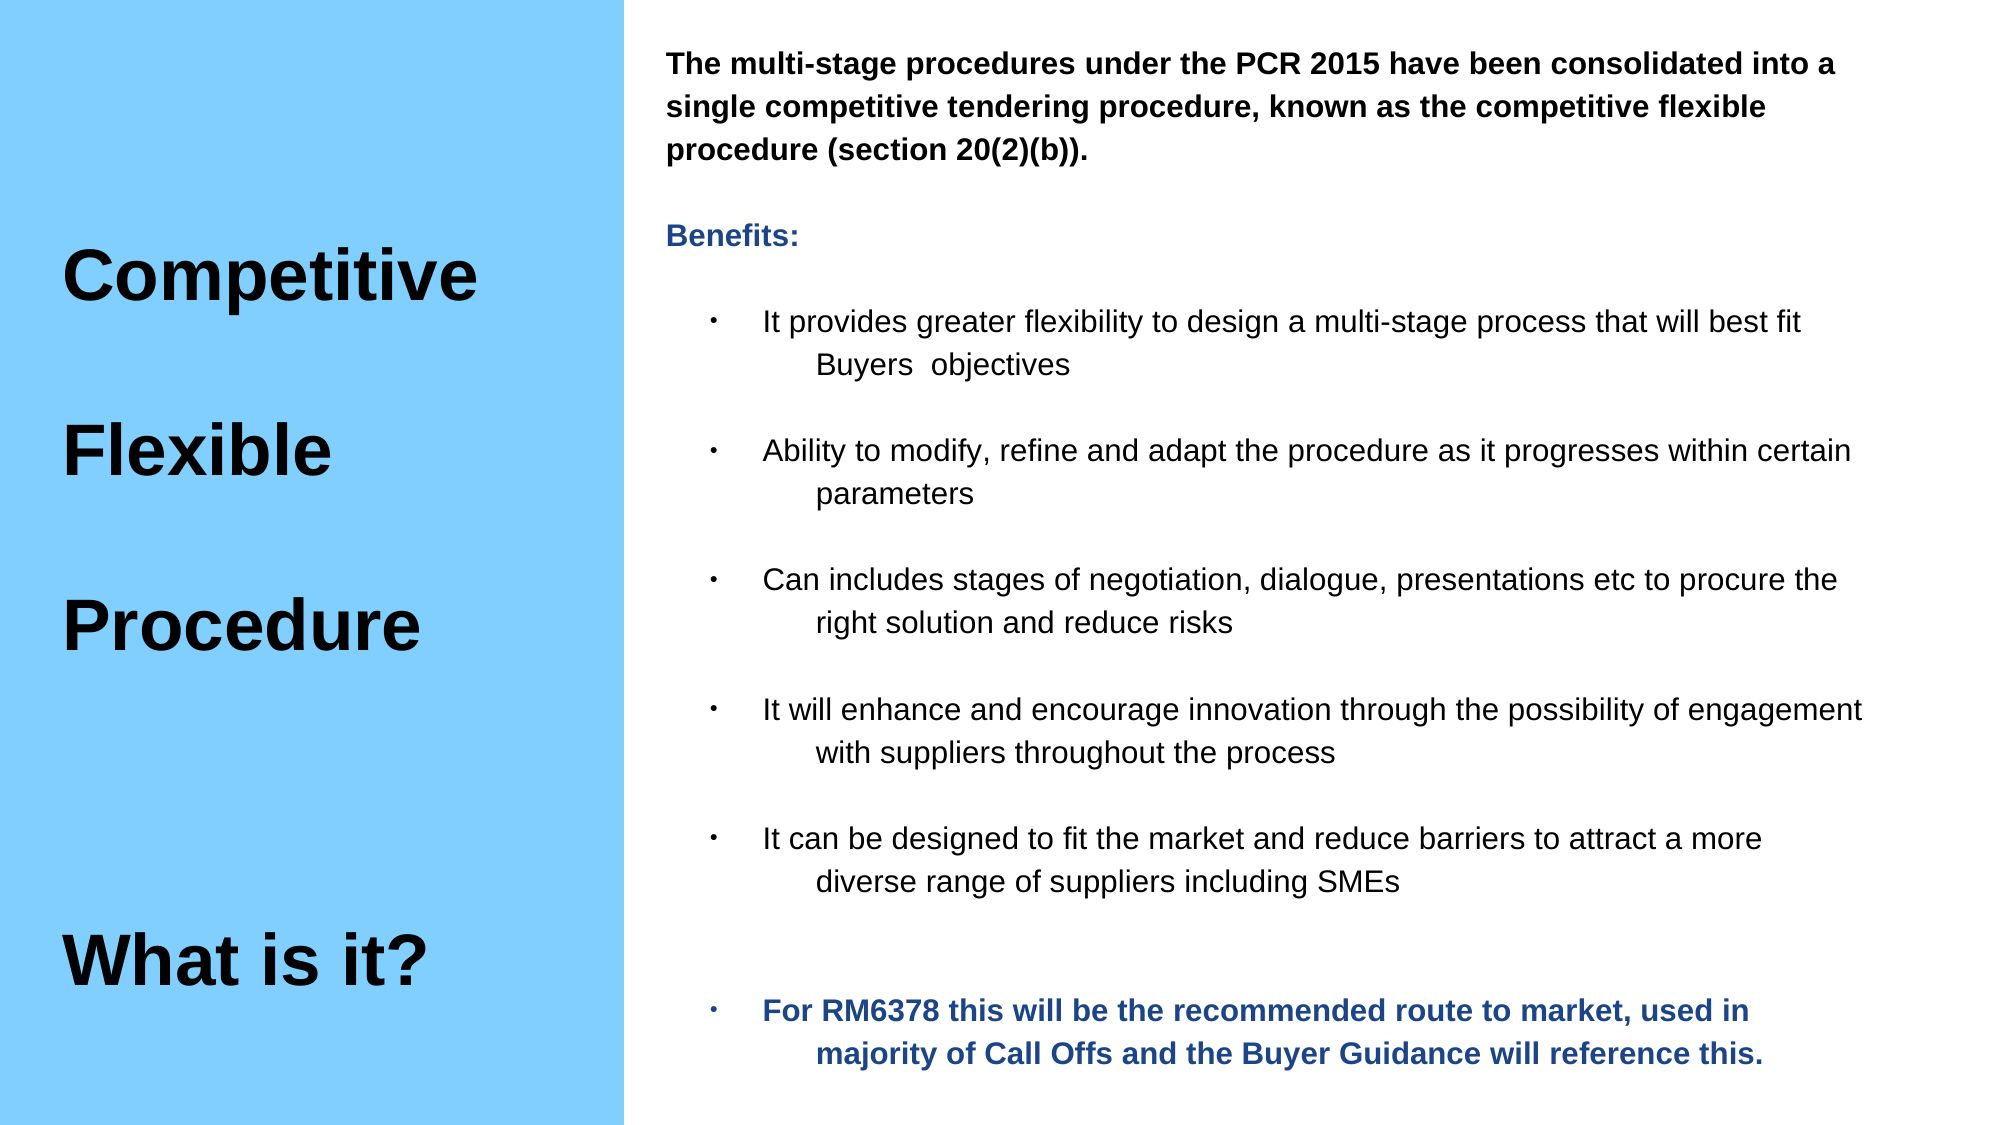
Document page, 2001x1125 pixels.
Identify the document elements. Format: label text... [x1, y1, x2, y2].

title Competitive Flexible Procedure What is it? [62, 139, 564, 1031]
title The multi-stage procedures under the PCR 2015 have been consolidated into a single competitive tendering procedure, known as the competitive flexible procedure (section 20(2)(b)). Benefits: It provides greater flexibility to design a multi-stage process that will best fit Buyers objectives Ability to modify, refine and adapt the procedure as it progresses within certain parameters Can includes stages of negotiation, dialogue, presentations etc to procure the right solution and reduce risks It will enhance and encourage innovation through the possibility of engagement with suppliers throughout the process It can be designed to fit the market and reduce barriers to attract a more diverse range of suppliers including SMEs For RM6378 this will be the recommended route to market, used in majority of Call Offs and the Buyer Guidance will reference this. [665, 0, 1868, 1098]
